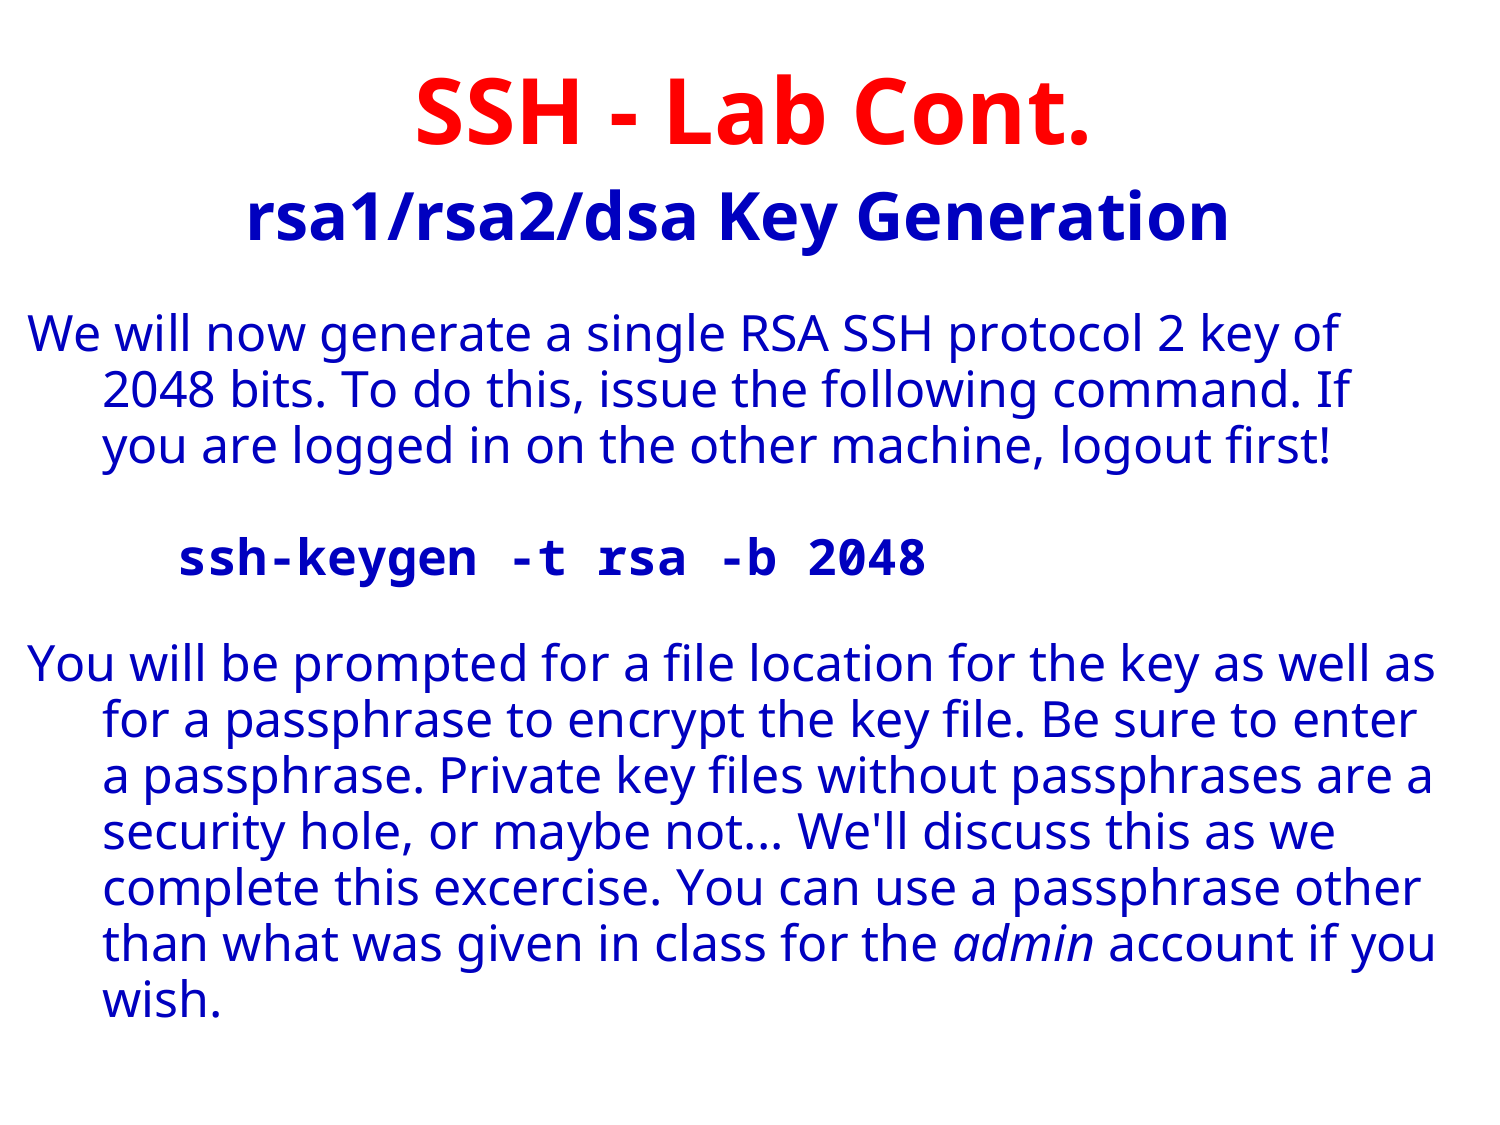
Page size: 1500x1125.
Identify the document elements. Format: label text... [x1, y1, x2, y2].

list rsa1/rsa2/dsa Key Generation We will now generate a single RSA SSH protocol 2 key of 2048 bits. To do this, issue the following command. If you are logged in on the other machine, logout first! ssh-keygen -t rsa -b 2048 You will be prompted for a file location for the key as well as for a passphrase to encrypt the key file. Be sure to enter a passphrase. Private key files without passphrases are a security hole, or maybe not... We'll discuss this as we complete this excercise. You can use a passphrase other than what was given in class for the admin account if you wish. [27, 175, 1450, 1125]
title SSH - Lab Cont. [191, 46, 1341, 165]
